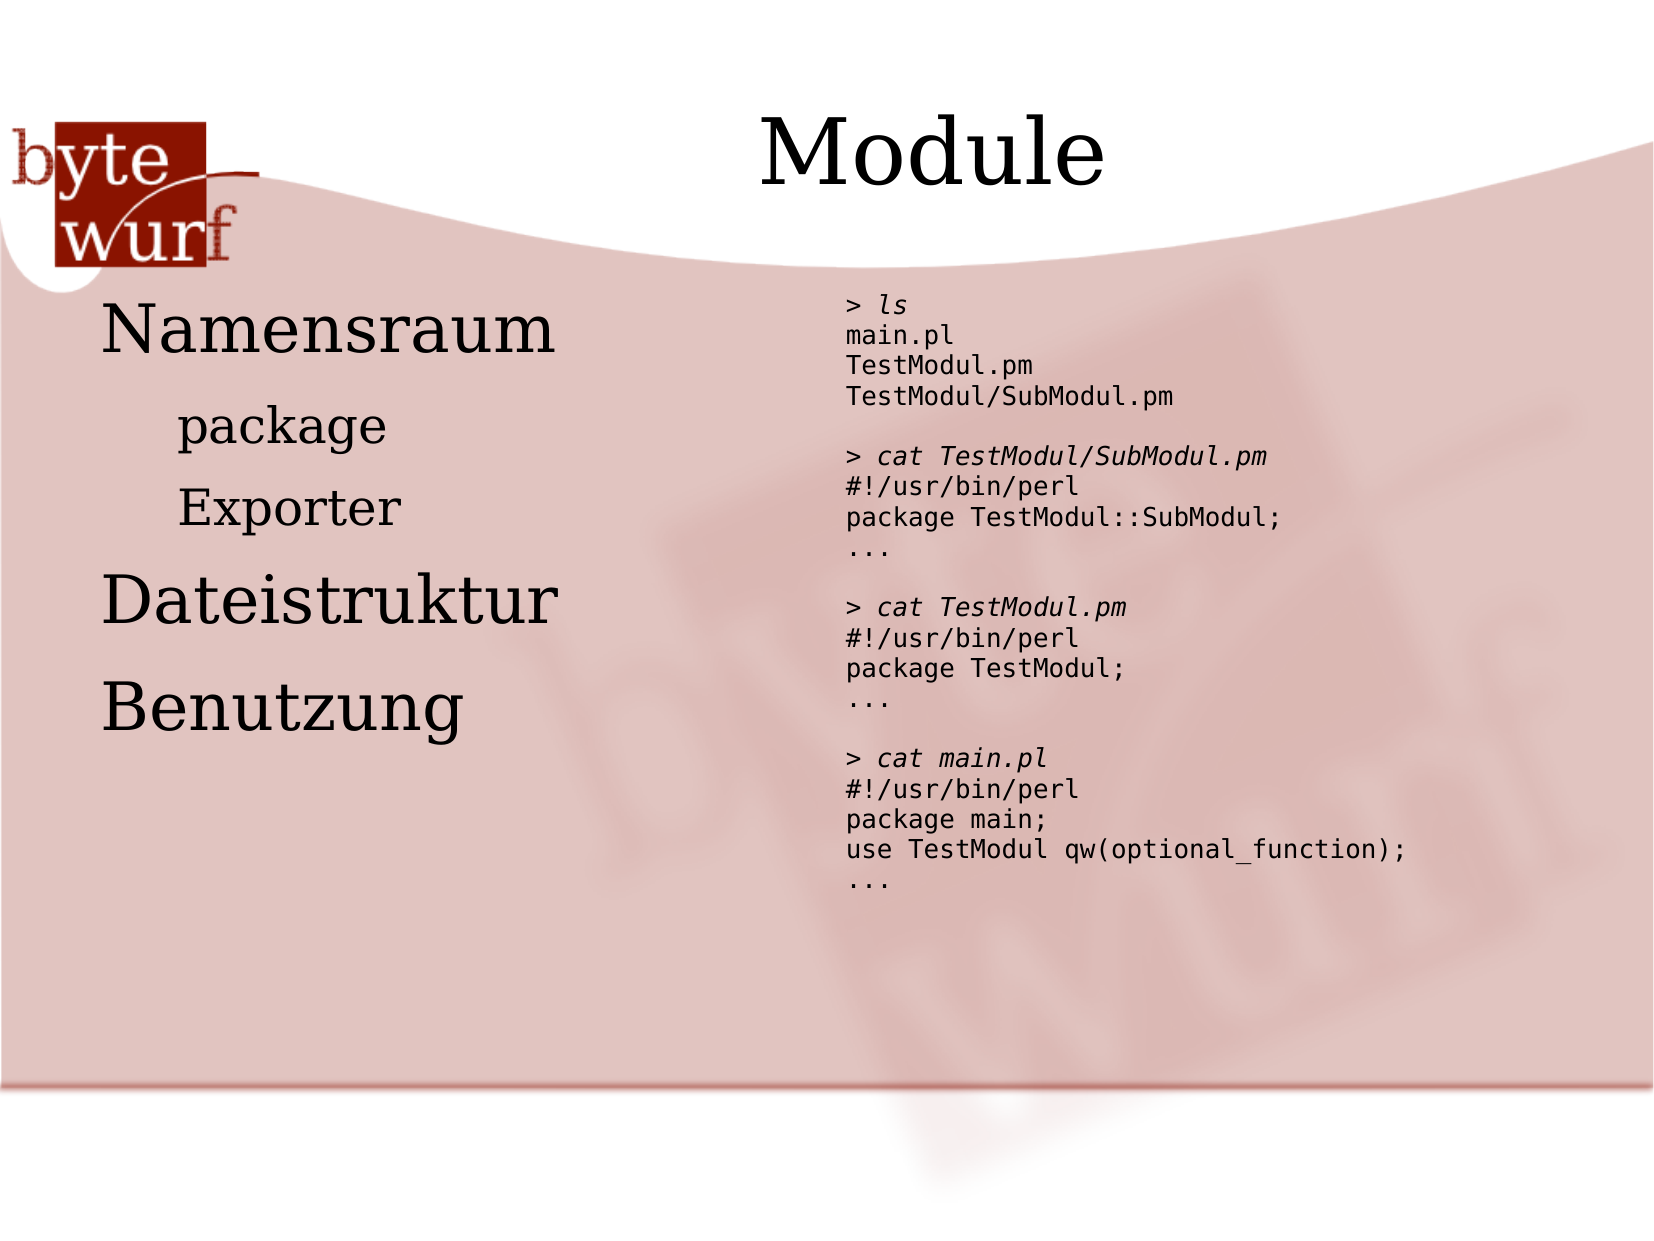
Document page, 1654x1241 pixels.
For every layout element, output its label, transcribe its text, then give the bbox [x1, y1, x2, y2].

picture [0, 33, 1654, 1203]
list Namensraum package Exporter Dateistruktur Benutzung [82, 290, 809, 1078]
title Module [295, 56, 1571, 250]
chart [845, 290, 1564, 1087]
